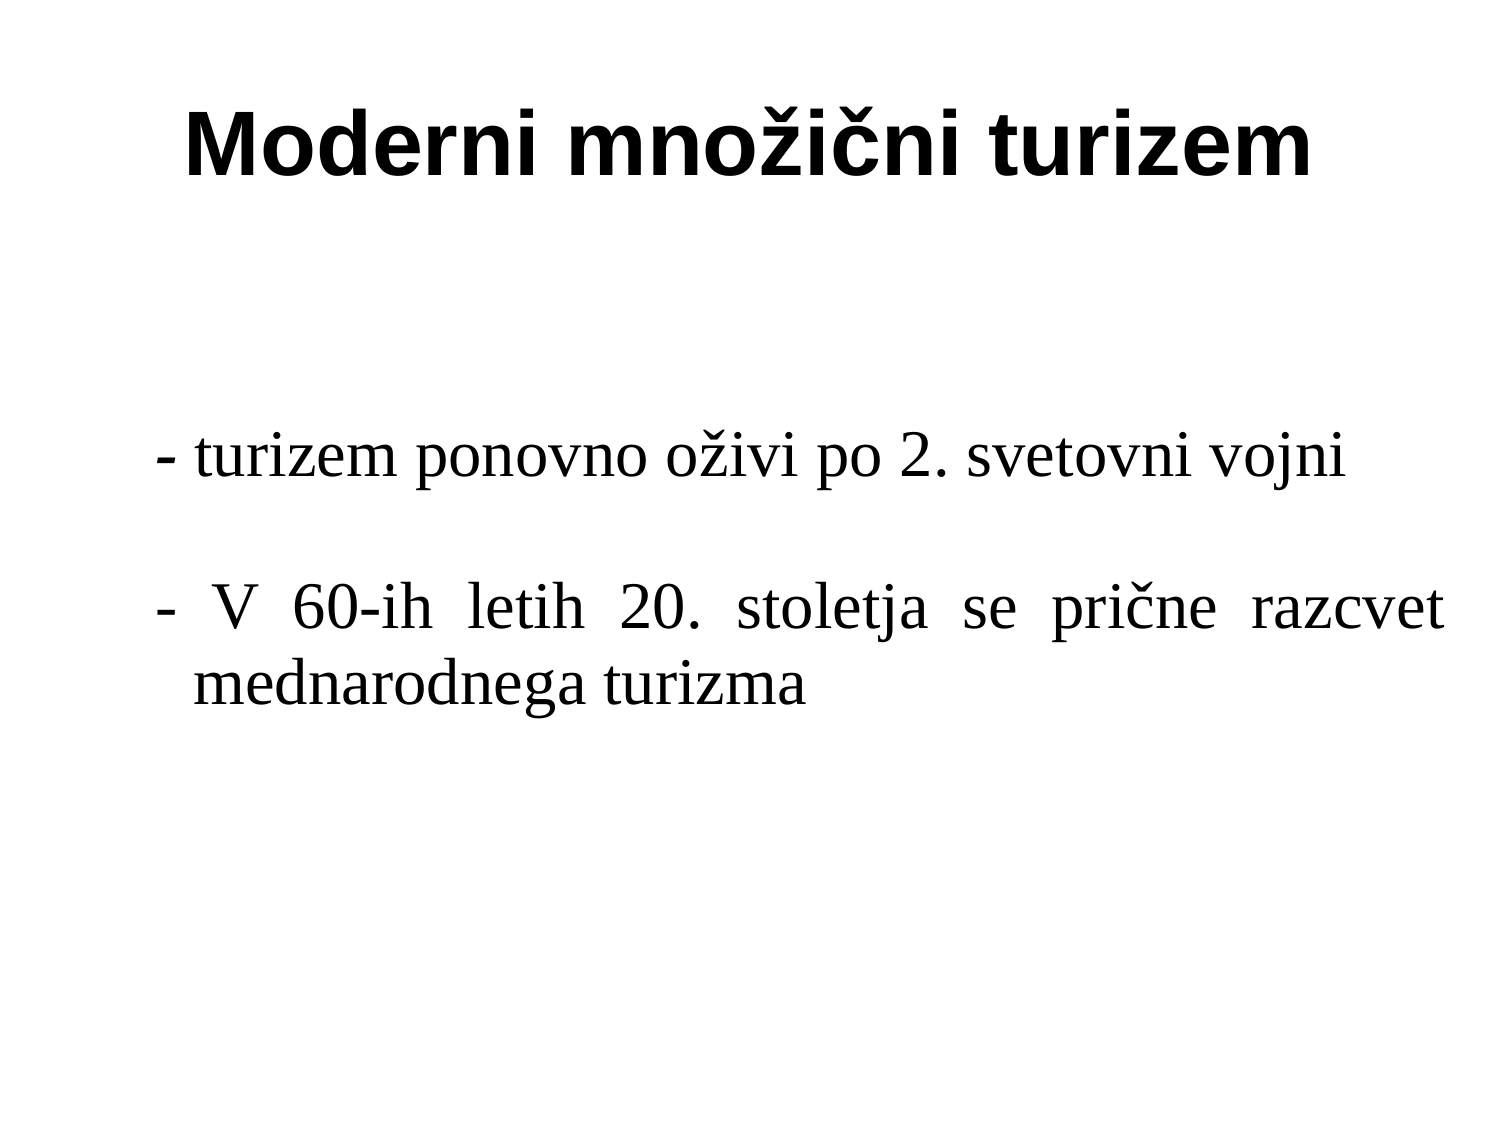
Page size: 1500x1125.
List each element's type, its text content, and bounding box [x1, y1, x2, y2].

subtitle - turizem ponovno oživi po 2. svetovni vojni - V 60-ih letih 20. stoletja se prične razcvet mednarodnega turizma [118, 265, 1448, 1038]
title Moderni množični turizem [74, 13, 1425, 264]
